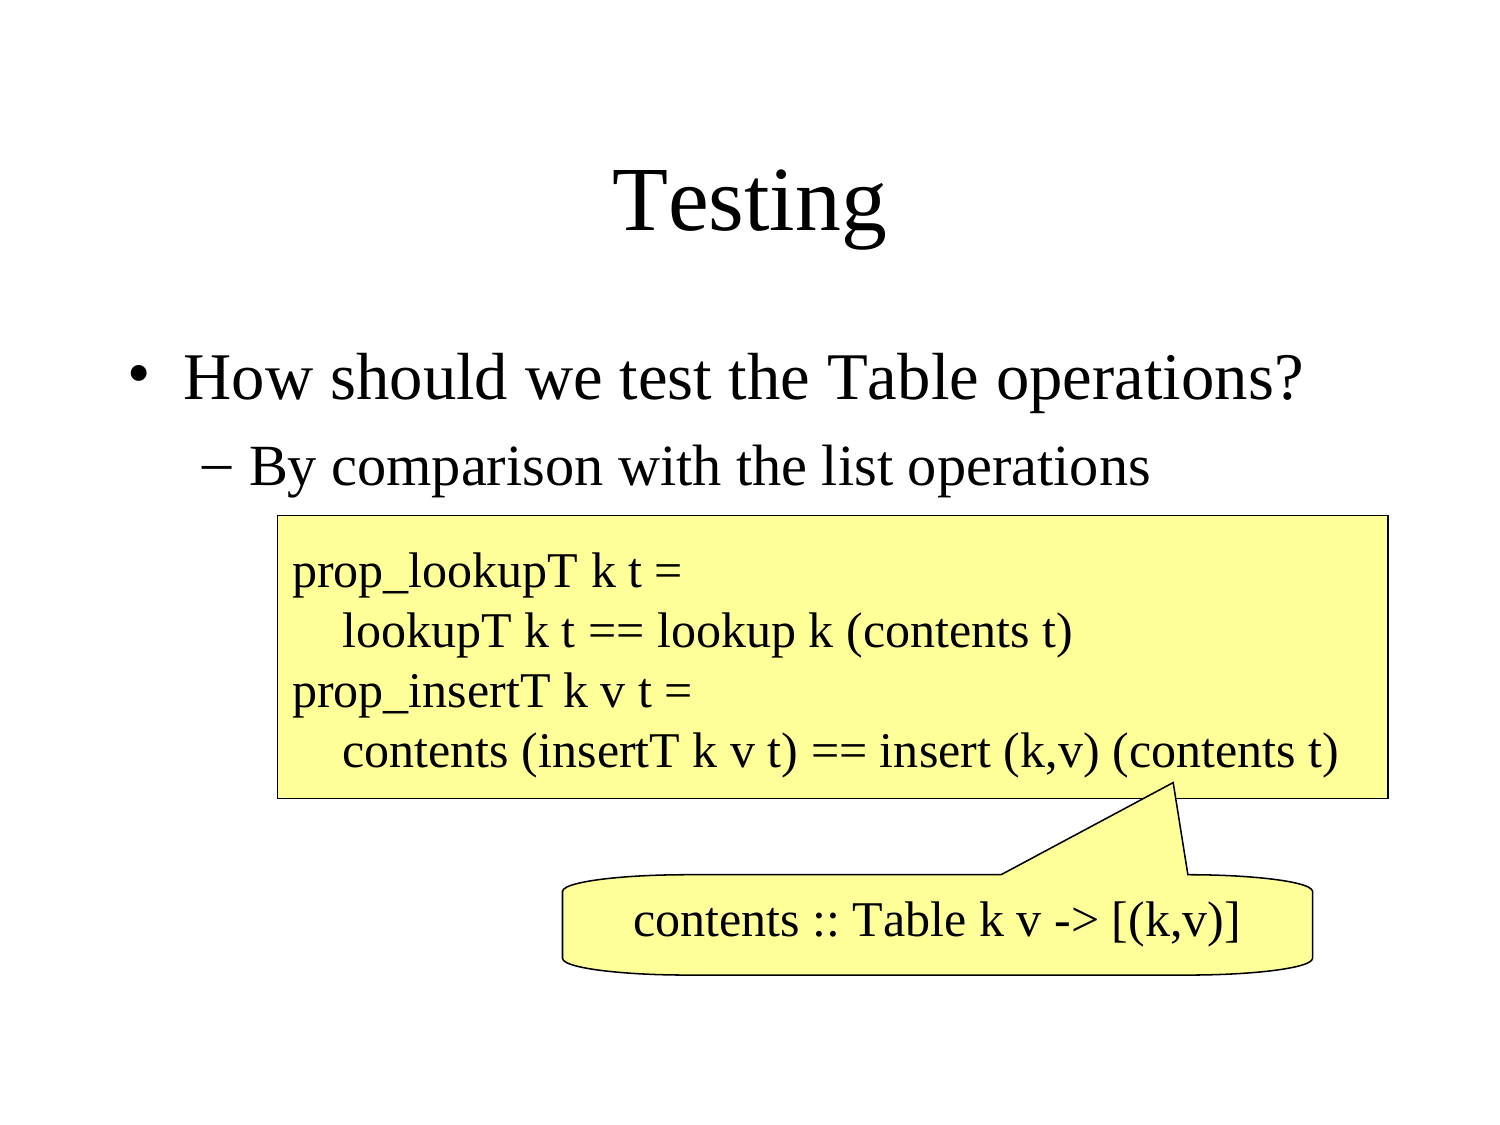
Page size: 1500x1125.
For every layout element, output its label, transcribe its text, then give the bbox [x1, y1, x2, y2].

title Testing [112, 99, 1388, 288]
text_box prop_lookupT k t = lookupT k t == lookup k (contents t) prop_insertT k v t = contents (insertT k v t) == insert (k,v) (contents t) [277, 515, 1388, 799]
text_box contents :: Table k v -> [(k,v)] [562, 782, 1313, 976]
list How should we test the Table operations? By comparison with the list operations [112, 324, 1388, 1000]
